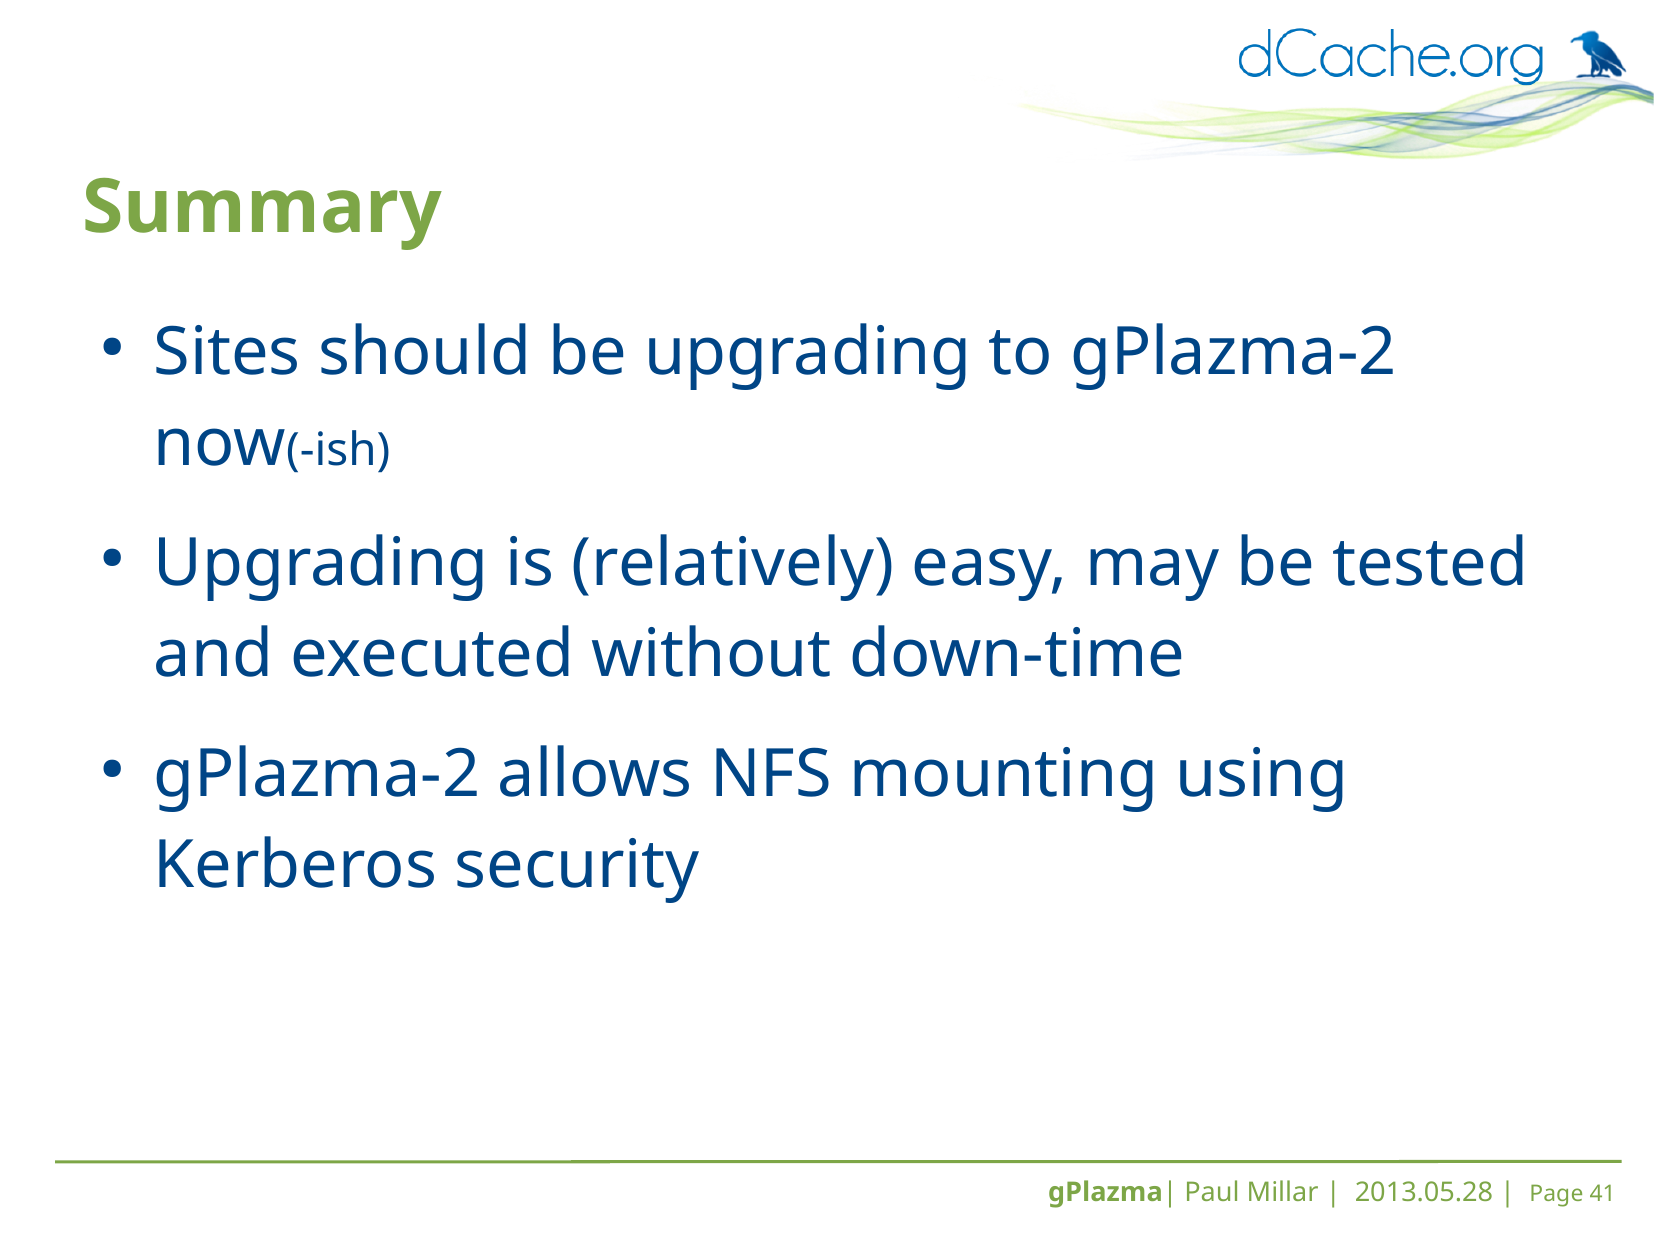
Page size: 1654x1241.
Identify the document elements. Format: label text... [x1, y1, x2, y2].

title Summary [82, 155, 1605, 252]
list Sites should be upgrading to gPlazma-2 now(-ish) Upgrading is (relatively) easy, may be tested and executed without down-time gPlazma-2 allows NFS mounting using Kerberos security [82, 302, 1571, 1023]
picture [956, 16, 1654, 169]
